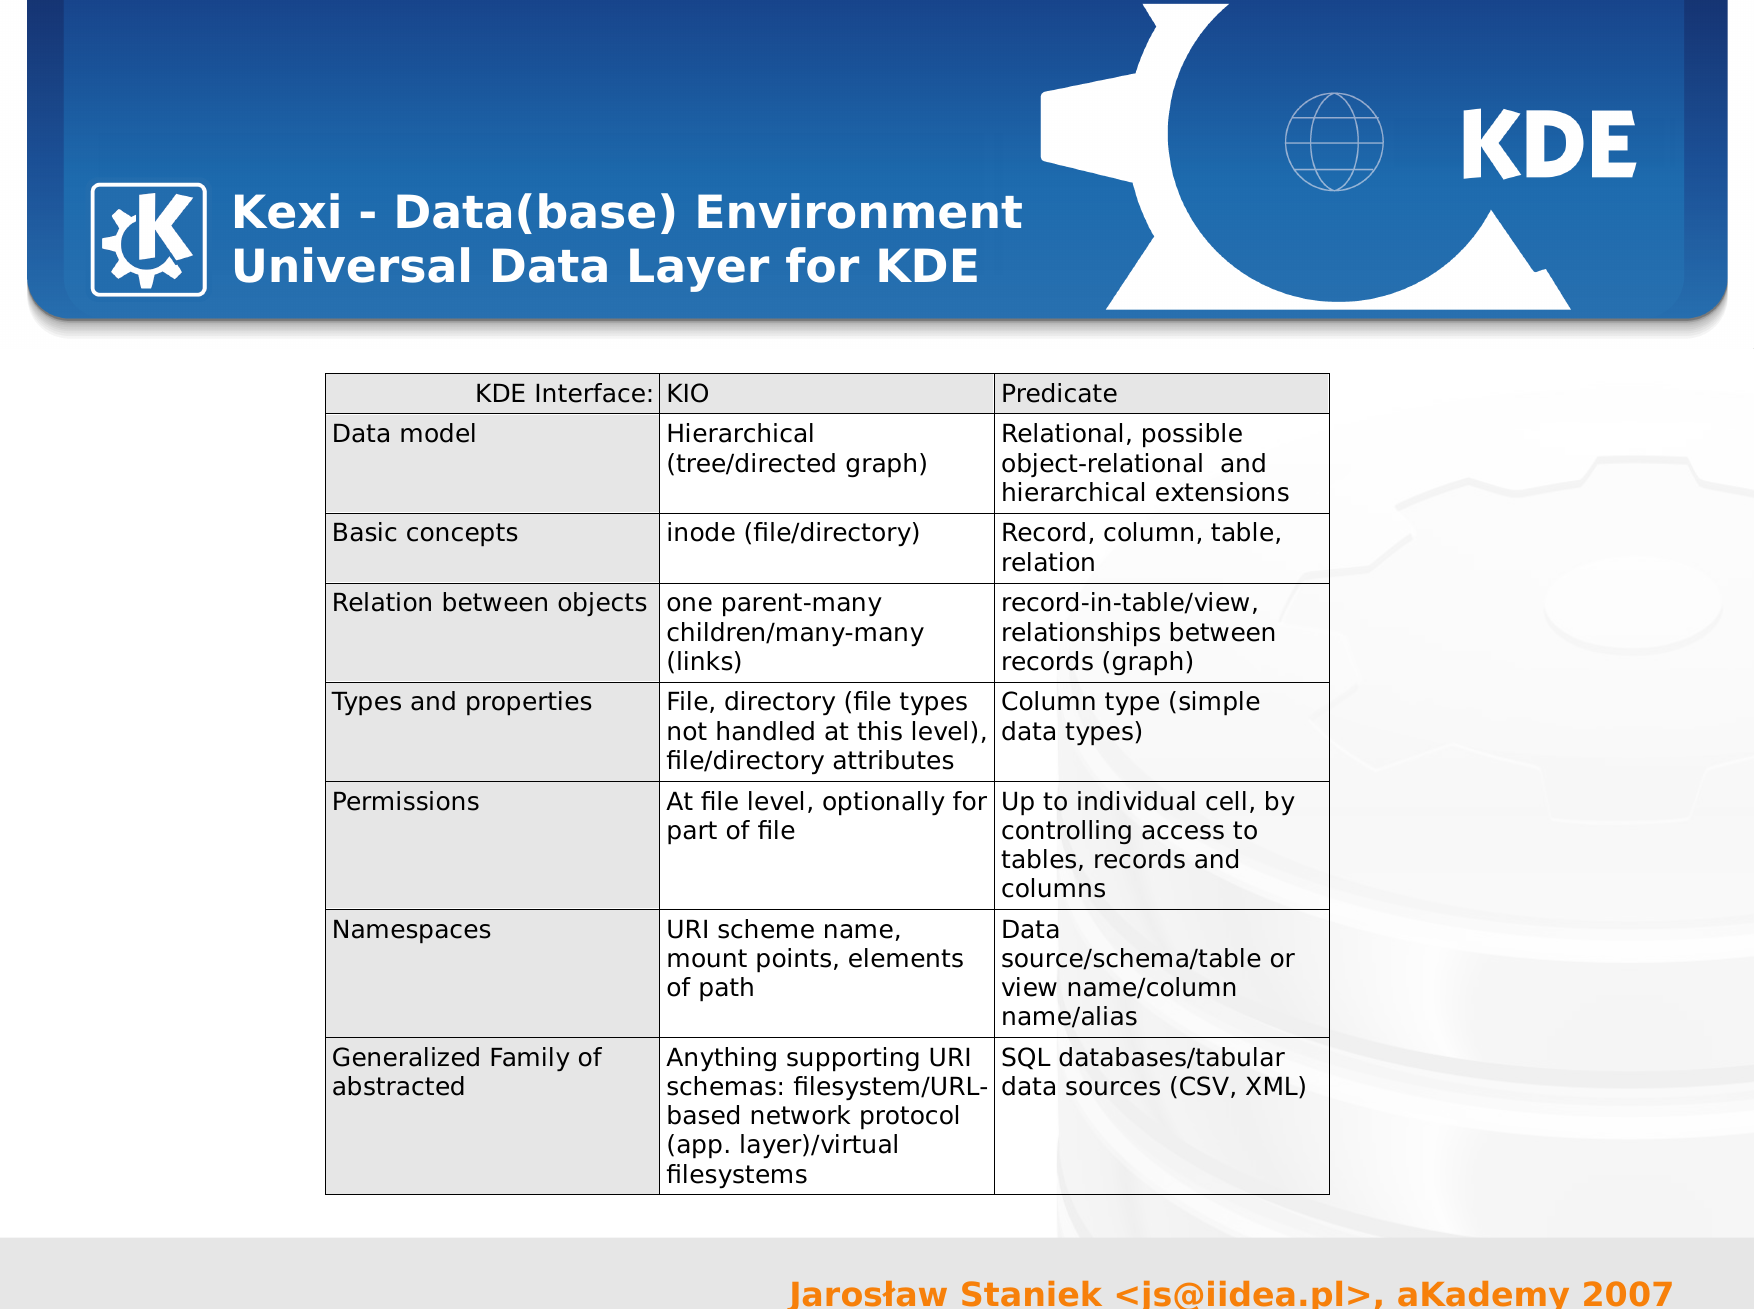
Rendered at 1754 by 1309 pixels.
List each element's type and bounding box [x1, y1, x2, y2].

picture [0, 0, 1754, 349]
chart [206, 265, 1740, 1245]
picture [501, 255, 515, 265]
picture [923, 255, 937, 265]
